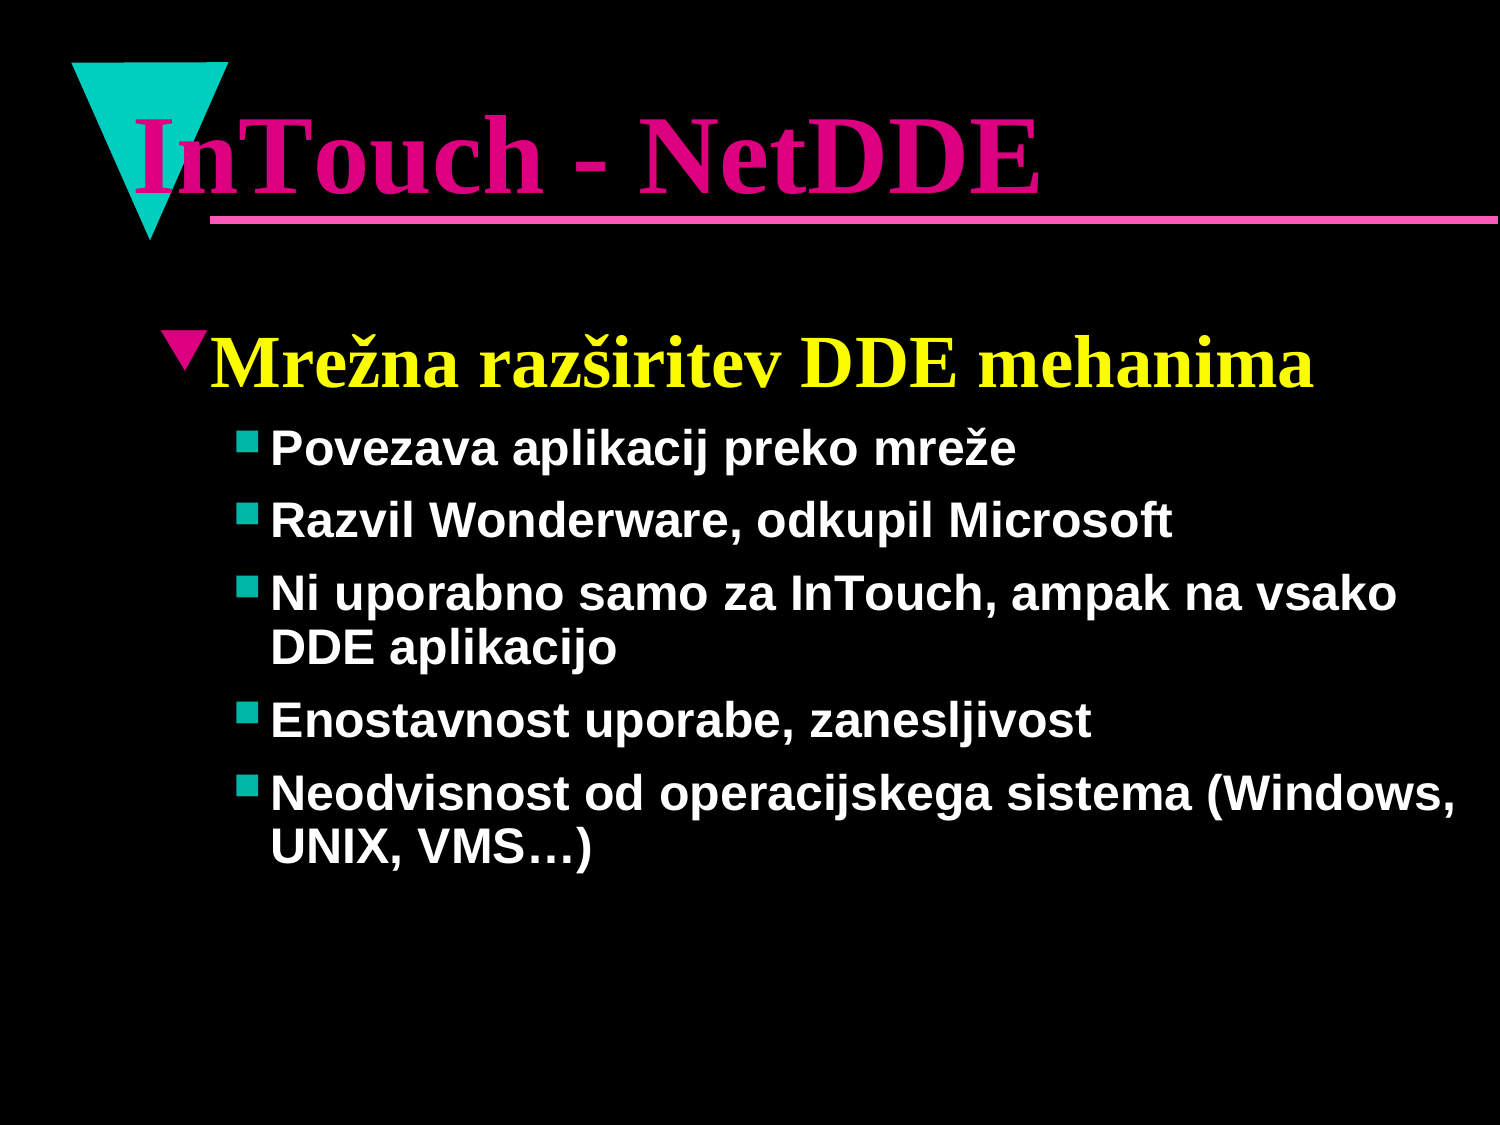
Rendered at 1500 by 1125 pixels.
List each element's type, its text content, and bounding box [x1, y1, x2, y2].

list Mrežna razširitev DDE mehanima Povezava aplikacij preko mreže Razvil Wonderware, odkupil Microsoft Ni uporabno samo za InTouch, ampak na vsako DDE aplikacijo Enostavnost uporabe, zanesljivost Neodvisnost od operacijskega sistema (Windows, UNIX, VMS…) [143, 314, 1500, 990]
title InTouch - NetDDE [117, 63, 1500, 251]
